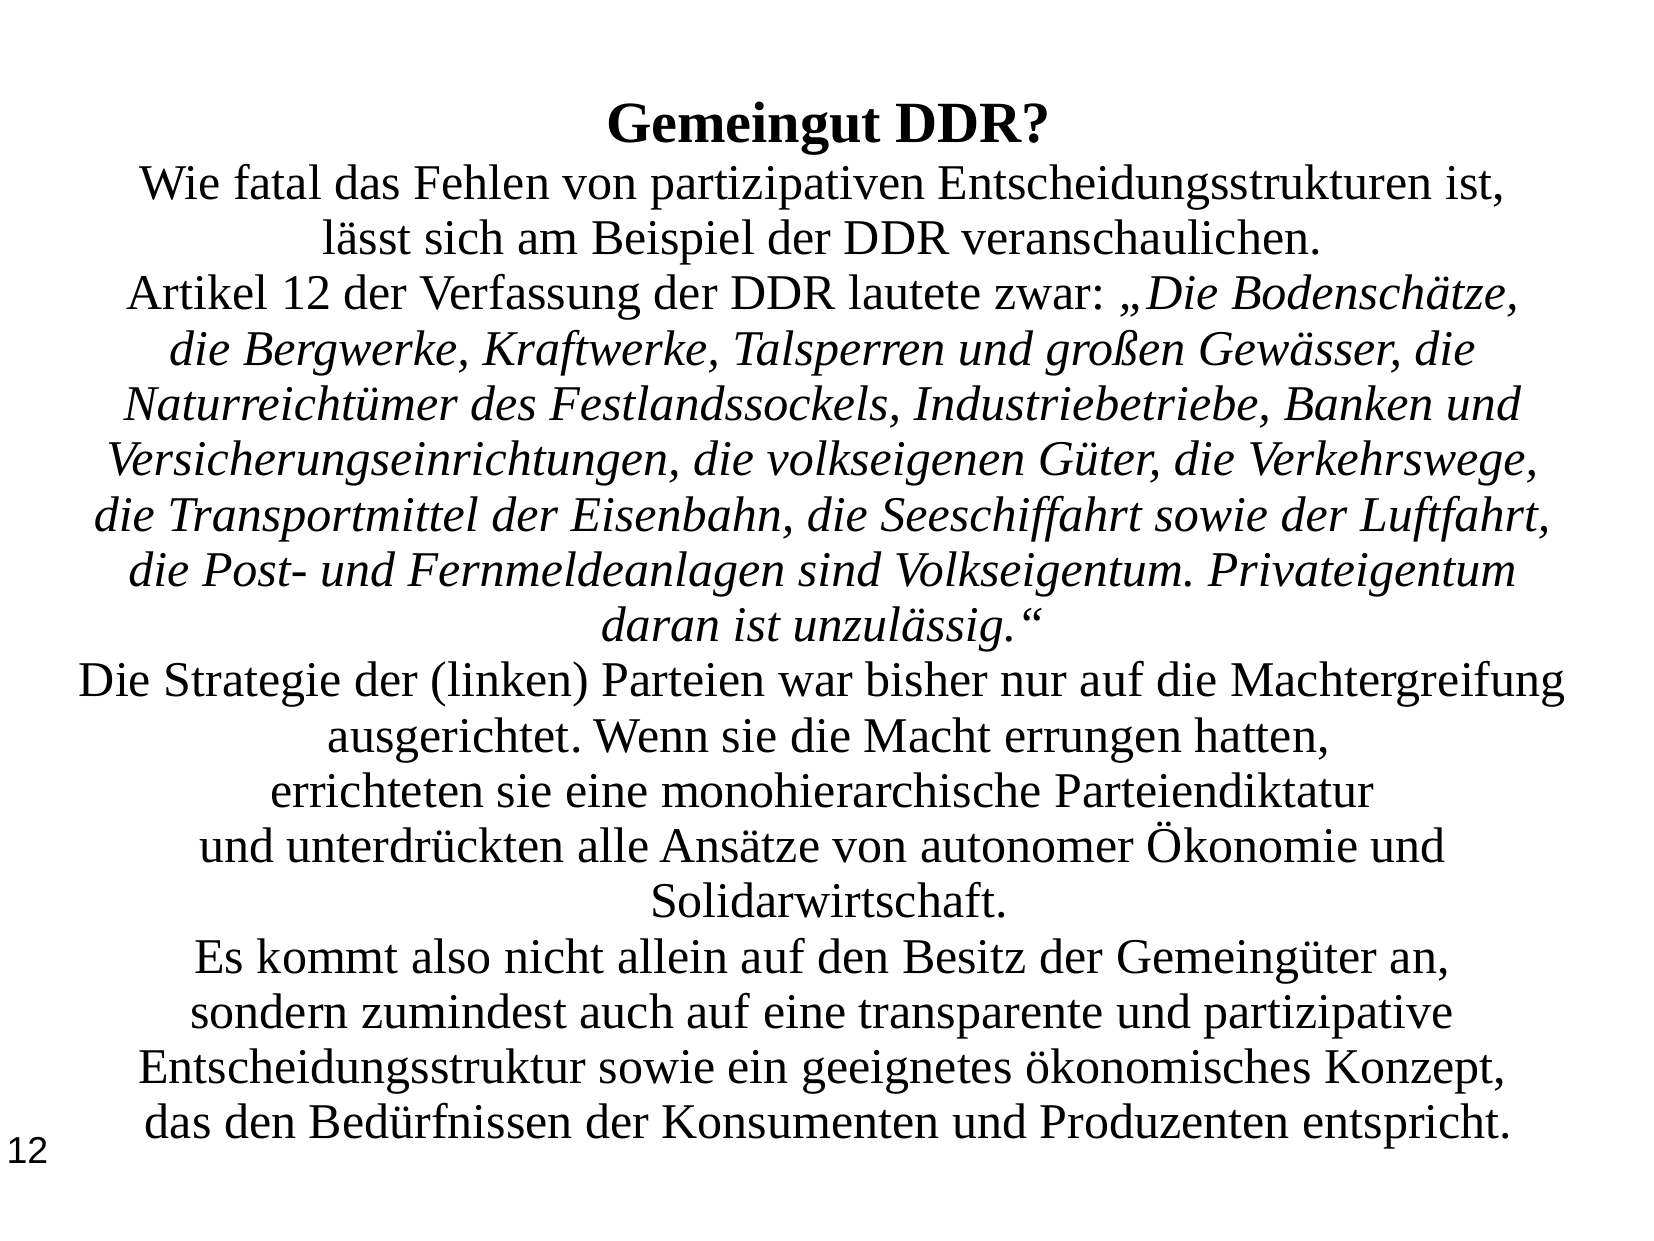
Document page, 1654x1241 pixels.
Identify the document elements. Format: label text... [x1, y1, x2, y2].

text_box Gemeingut DDR? Wie fatal das Fehlen von partizipativen Entscheidungsstrukturen ist, lässt sich am Beispiel der DDR veranschaulichen. Artikel 12 der Verfassung der DDR lautete zwar: „Die Bodenschätze, die Bergwerke, Kraftwerke, Talsperren und großen Gewässer, die Naturreichtümer des Festlandssockels, Industriebetriebe, Banken und Versicherungseinrichtungen, die volkseigenen Güter, die Verkehrswege, die Transportmittel der Eisenbahn, die Seeschiffahrt sowie der Luftfahrt, die Post- und Fernmeldeanlagen sind Volkseigentum. Privateigentum daran ist unzulässig.“ Die Strategie der (linken) Parteien war bisher nur auf die Machtergreifung ausgerichtet. Wenn sie die Macht errungen hatten, errichteten sie eine monohierarchische Parteiendiktatur und unterdrückten alle Ansätze von autonomer Ökonomie und Solidarwirtschaft. Es kommt also nicht allein auf den Besitz der Gemeingüter an, sondern zumindest auch auf eine transparente und partizipative Entscheidungsstruktur sowie ein geeignetes ökonomisches Konzept, das den Bedürfnissen der Konsumenten und Produzenten entspricht. [64, 82, 1595, 1158]
text_box <Nummer> [0, 1122, 209, 1193]
